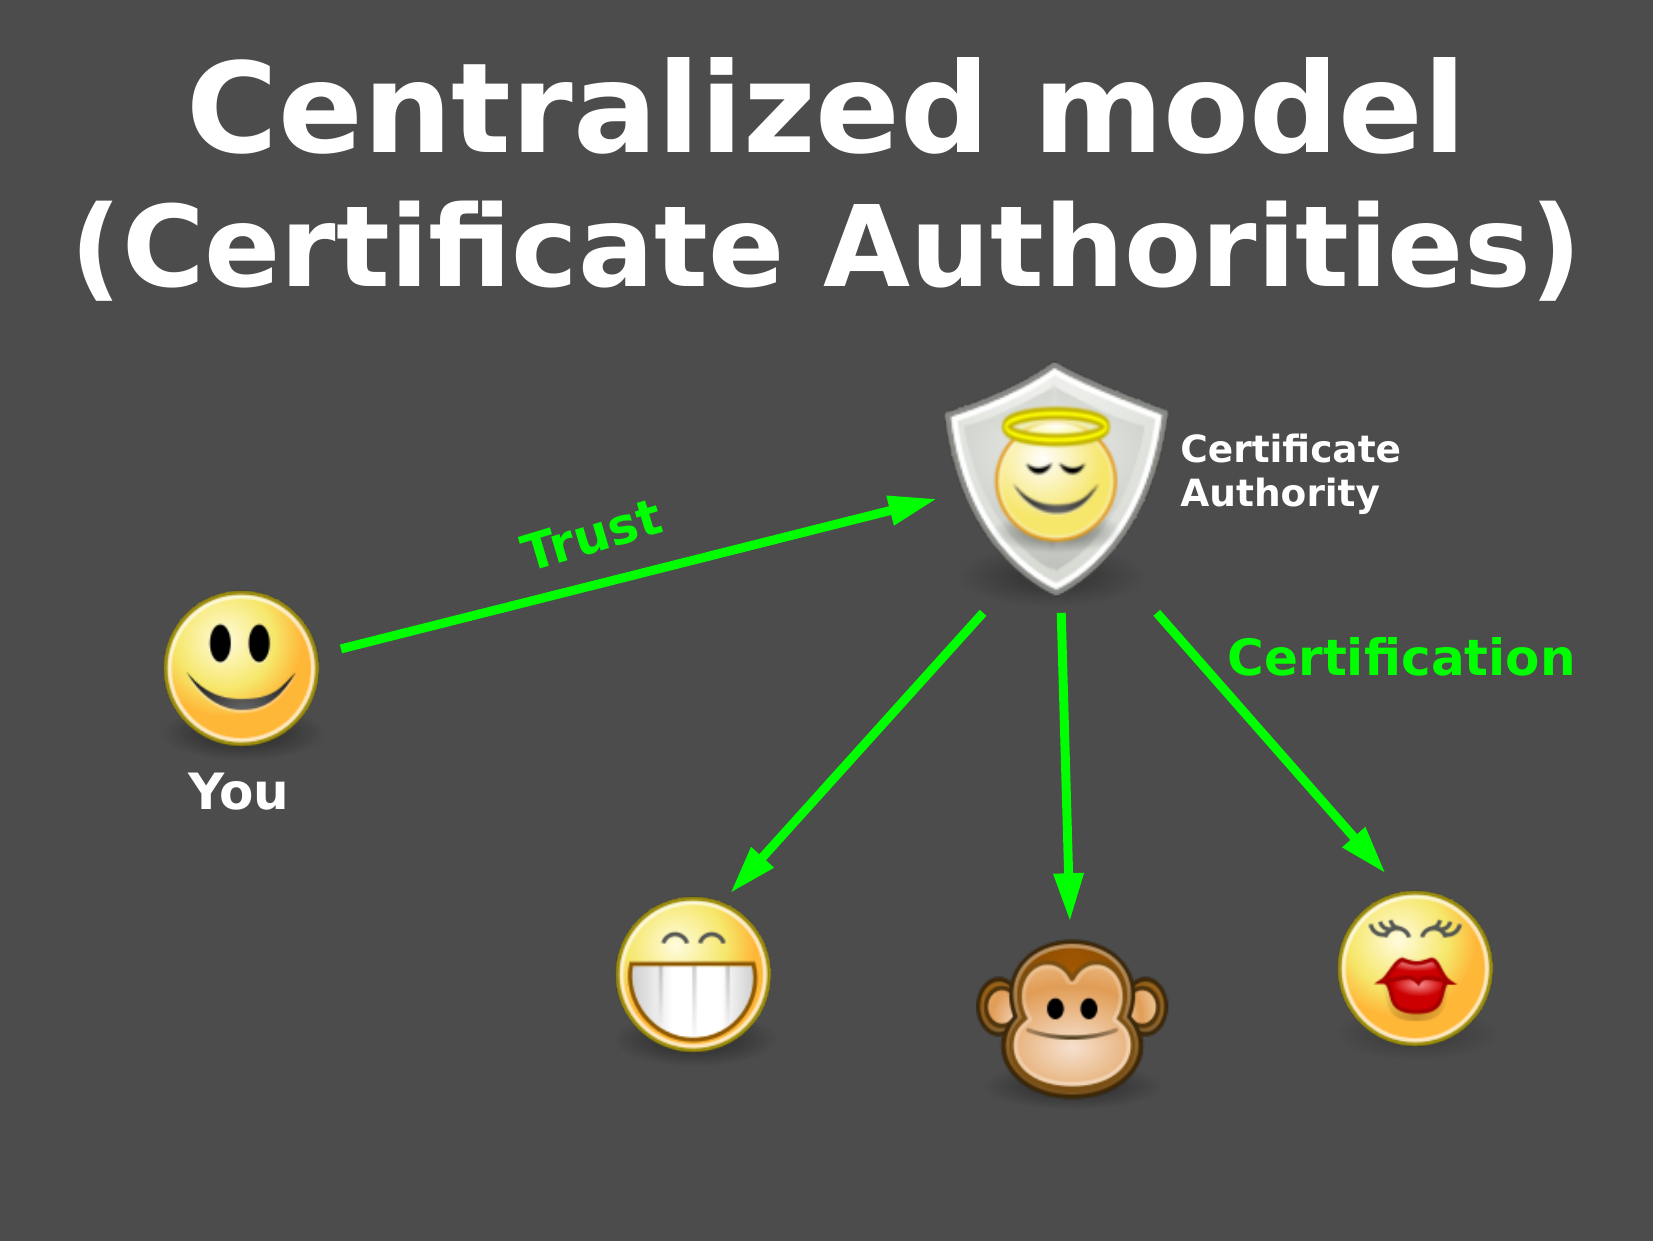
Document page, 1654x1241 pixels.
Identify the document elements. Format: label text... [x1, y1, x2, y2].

picture [923, 346, 1191, 613]
text_box You [173, 755, 305, 830]
text_box Centralized model (Certificate Authorities) [39, 28, 1615, 321]
text_box Certificate Authority [1165, 420, 1417, 523]
text_box Trust [498, 475, 685, 596]
picture [140, 572, 341, 773]
picture [592, 878, 793, 1079]
picture [1314, 872, 1515, 1073]
picture [972, 919, 1173, 1120]
text_box Certification [1212, 621, 1591, 695]
